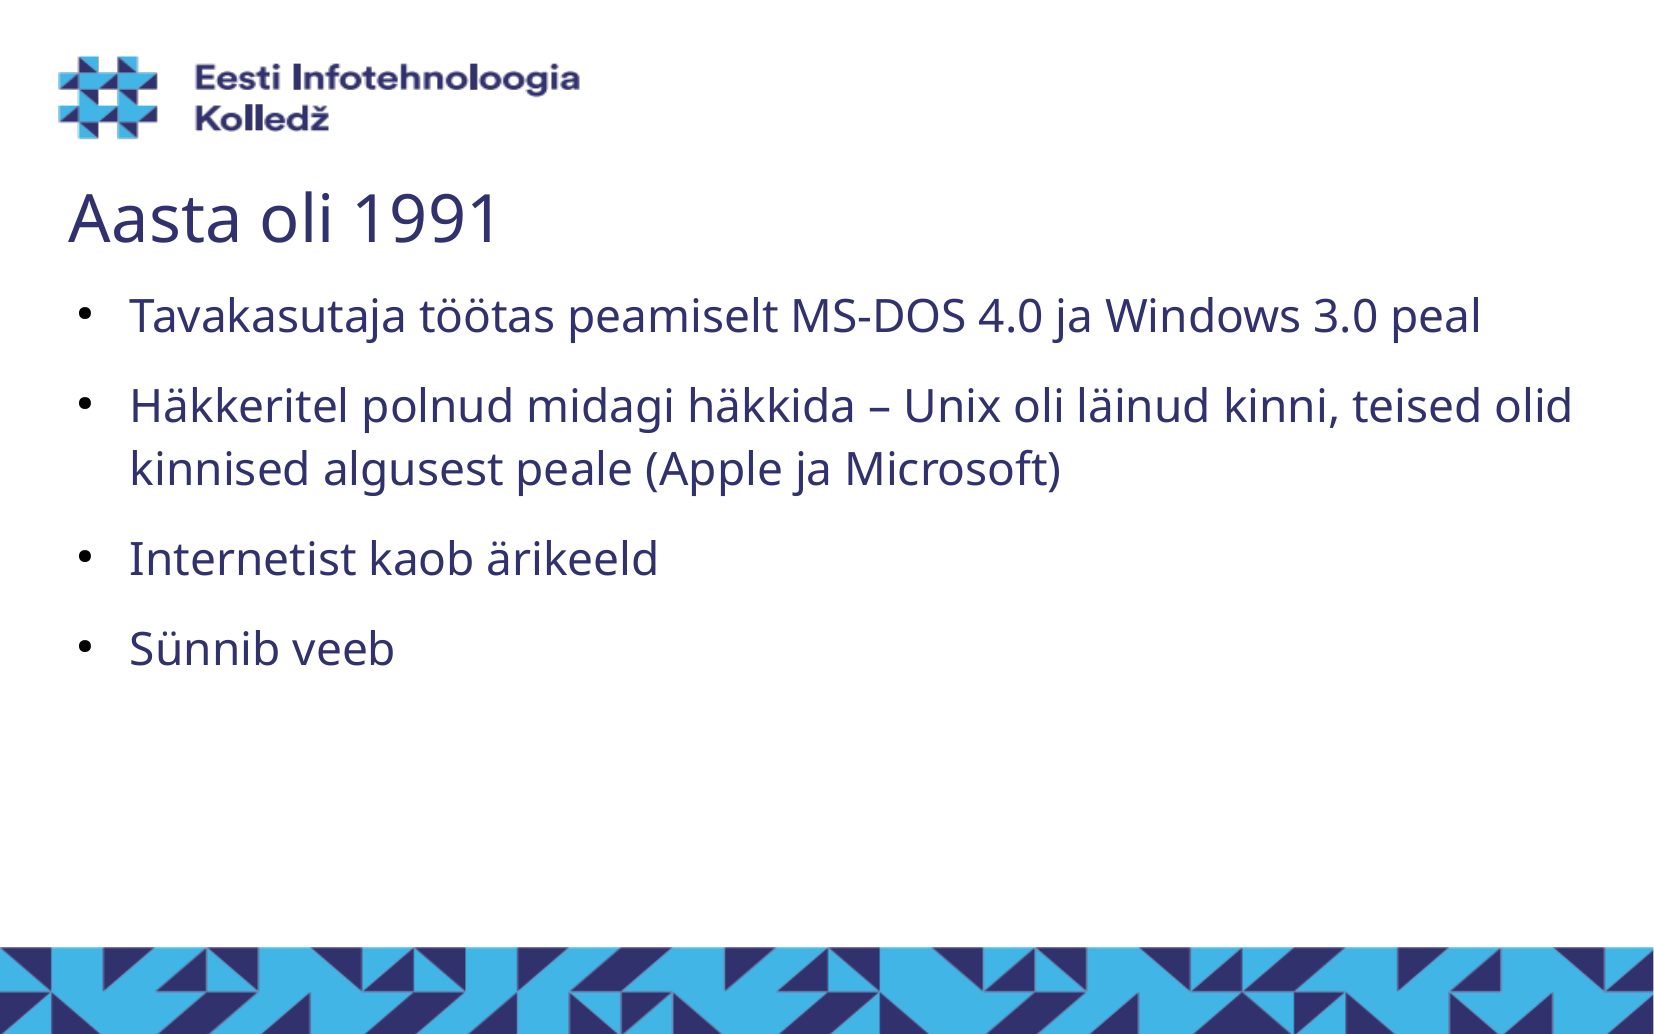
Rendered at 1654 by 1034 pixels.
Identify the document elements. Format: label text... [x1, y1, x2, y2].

title Aasta oli 1991 [68, 147, 1536, 283]
list Tavakasutaja töötas peamiselt MS-DOS 4.0 ja Windows 3.0 peal Häkkeritel polnud midagi häkkida – Unix oli läinud kinni, teised olid kinnised algusest peale (Apple ja Microsoft) Internetist kaob ärikeeld Sünnib veeb [59, 283, 1595, 936]
